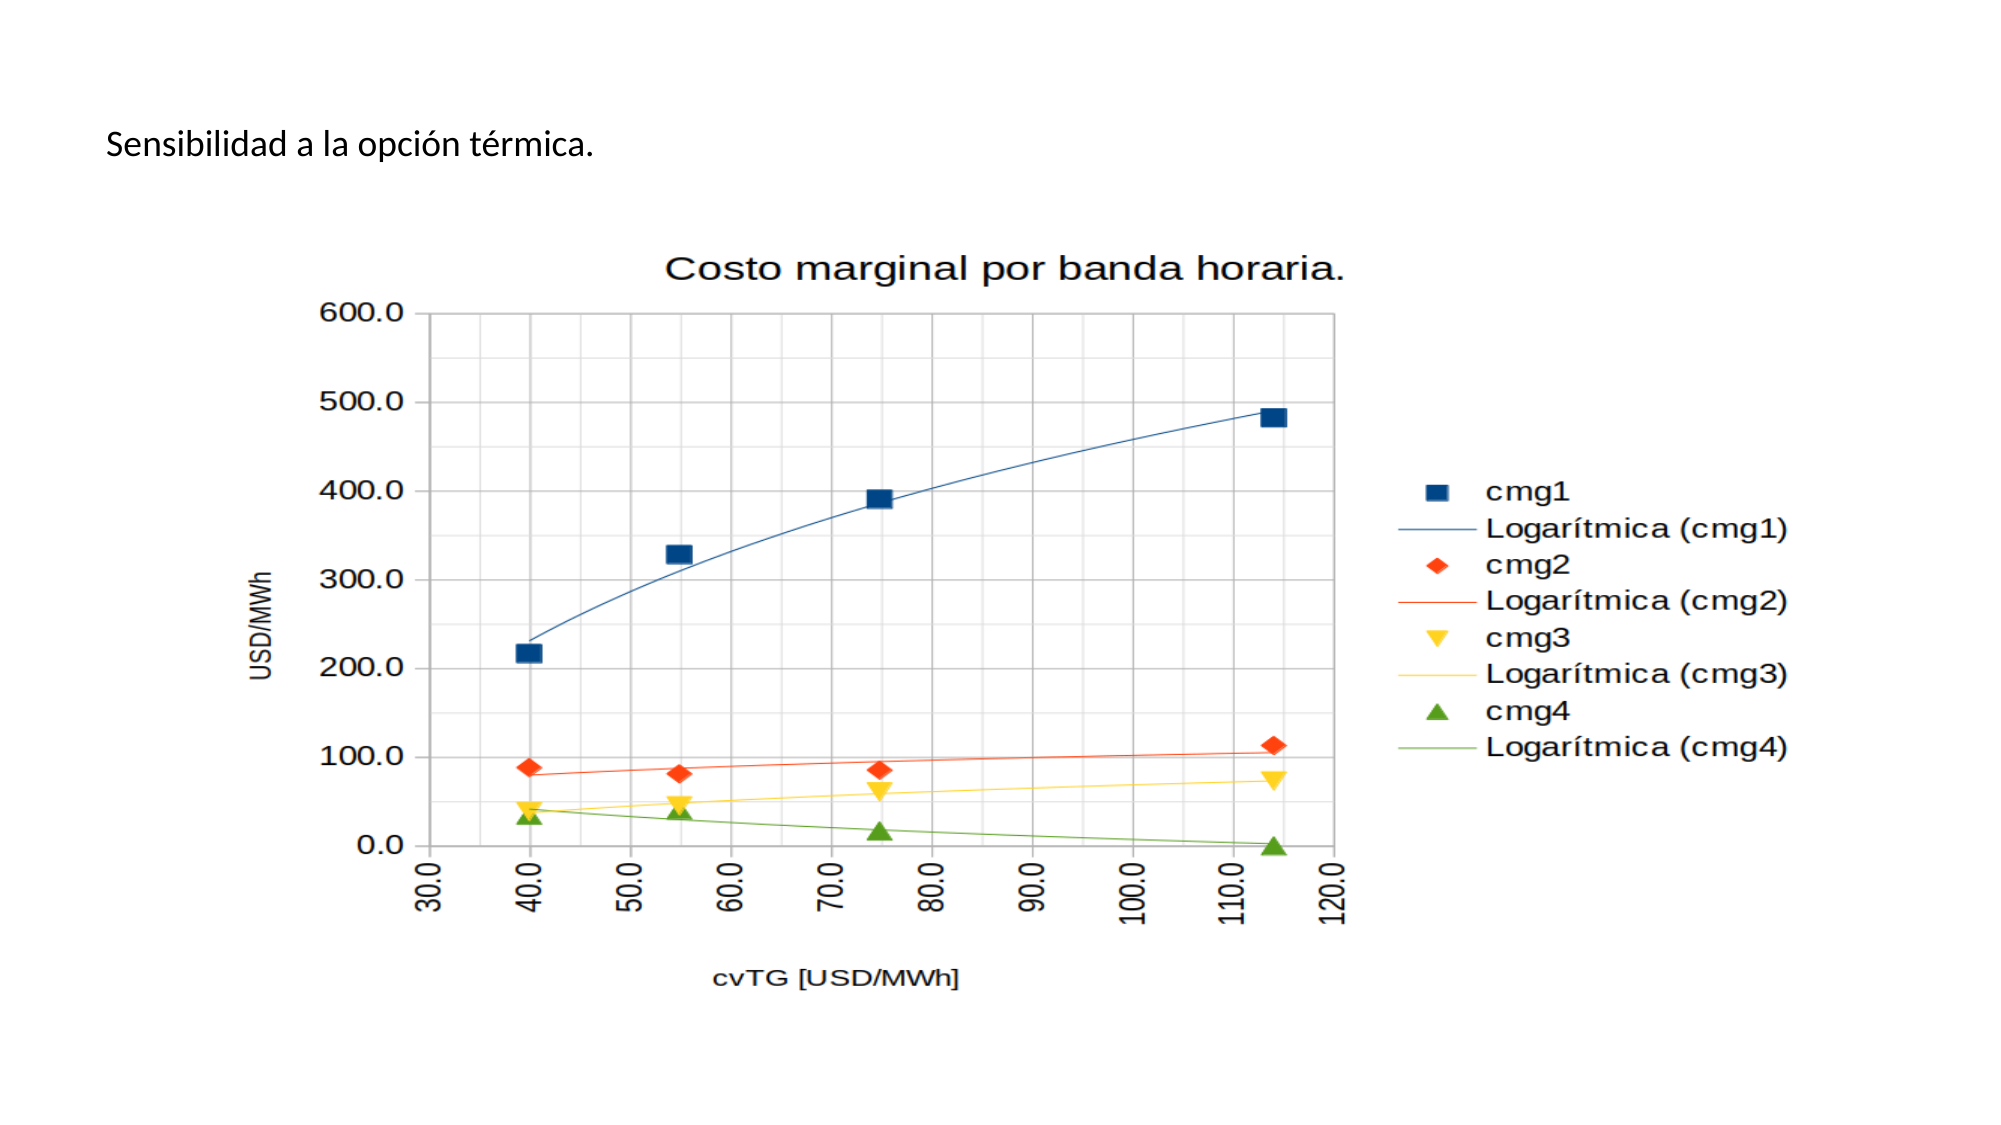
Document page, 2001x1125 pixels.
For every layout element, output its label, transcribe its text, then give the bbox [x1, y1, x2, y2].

title Sensibilidad a la opción térmica. [106, 69, 1607, 225]
picture [220, 236, 1801, 1005]
